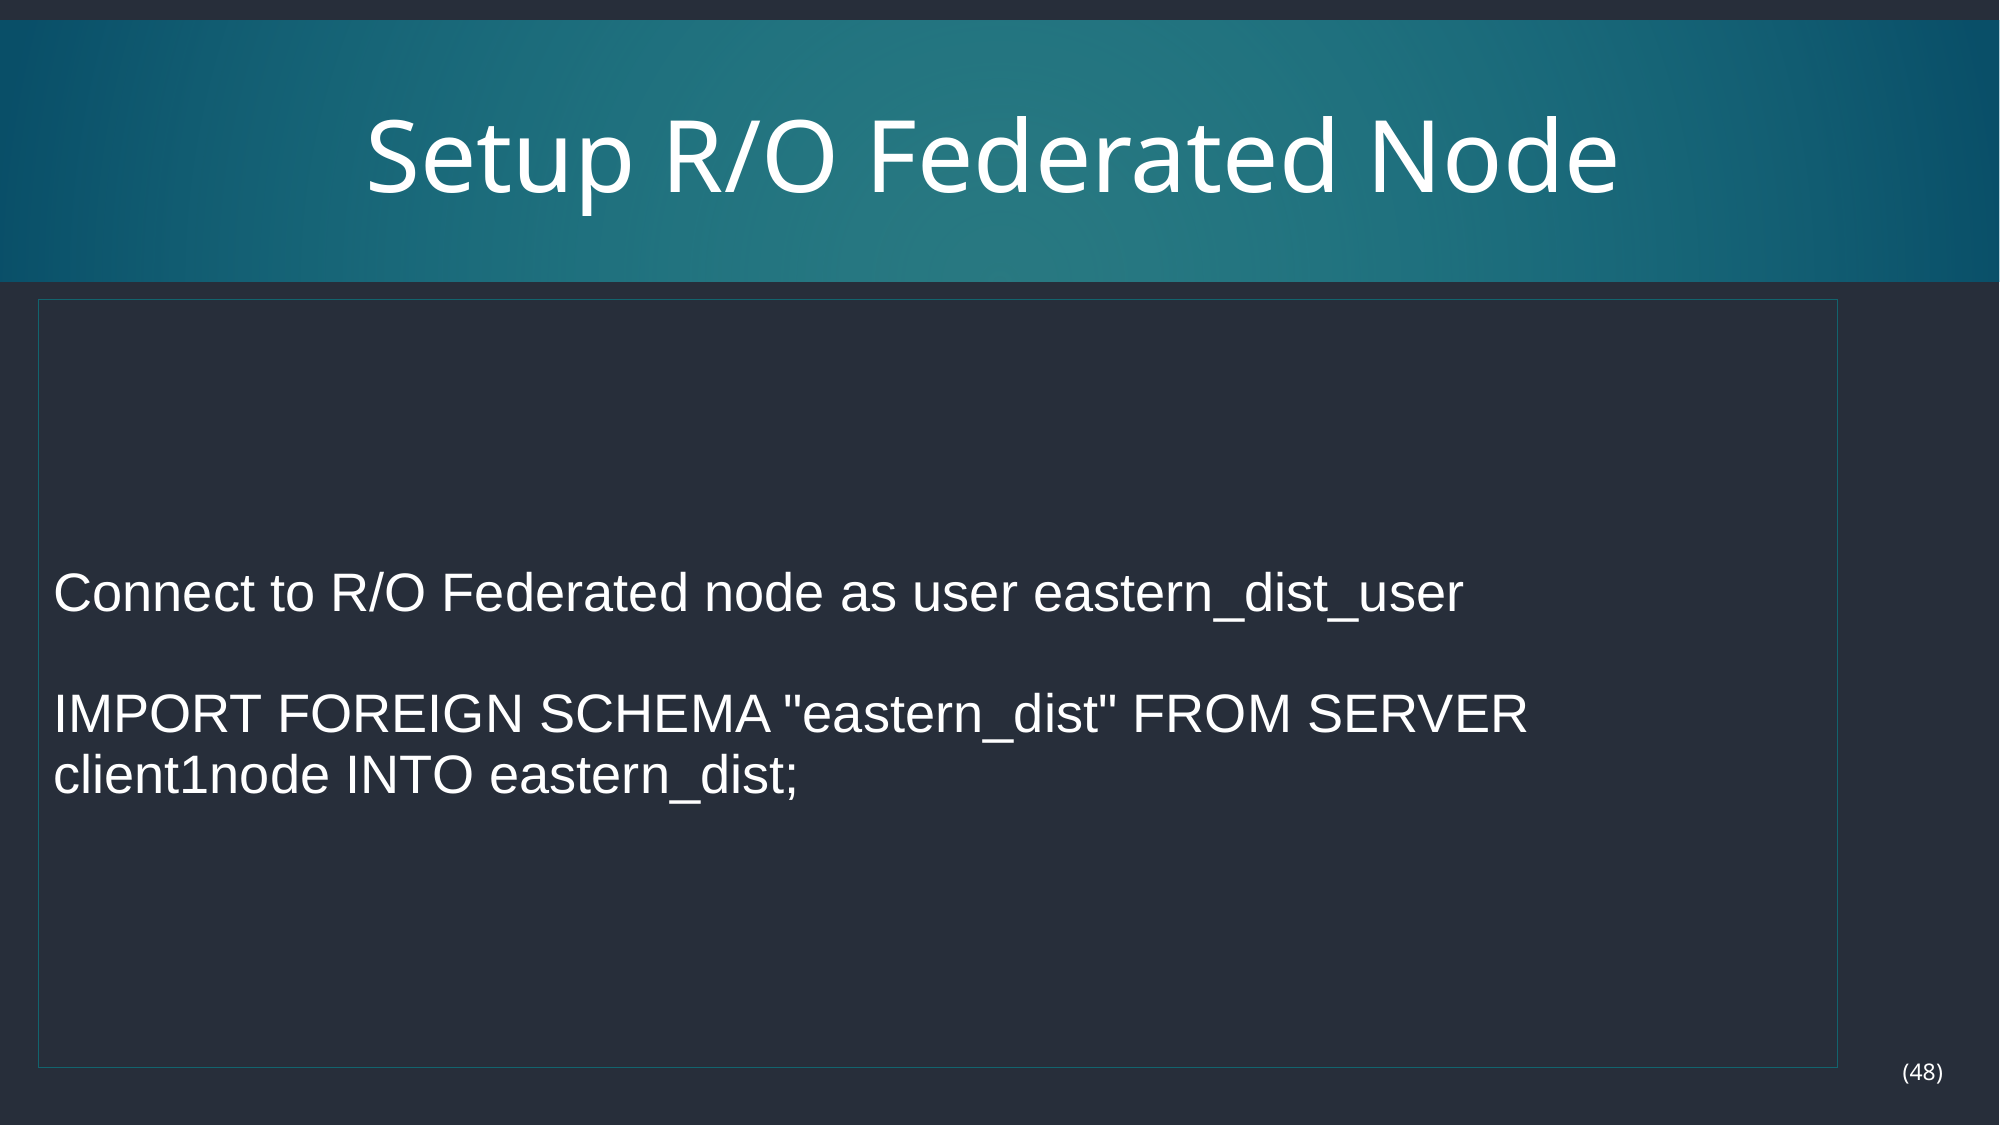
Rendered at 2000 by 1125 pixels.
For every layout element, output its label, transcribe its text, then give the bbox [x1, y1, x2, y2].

slide_number (<number>) [1508, 1042, 1959, 1103]
text_box [0, 20, 2000, 282]
text_box Setup R/O Federated Node [37, 85, 1950, 220]
text_box Connect to R/O Federated node as user eastern_dist_user IMPORT FOREIGN SCHEMA "eastern_dist" FROM SERVER client1node INTO eastern_dist; [38, 299, 1838, 1068]
